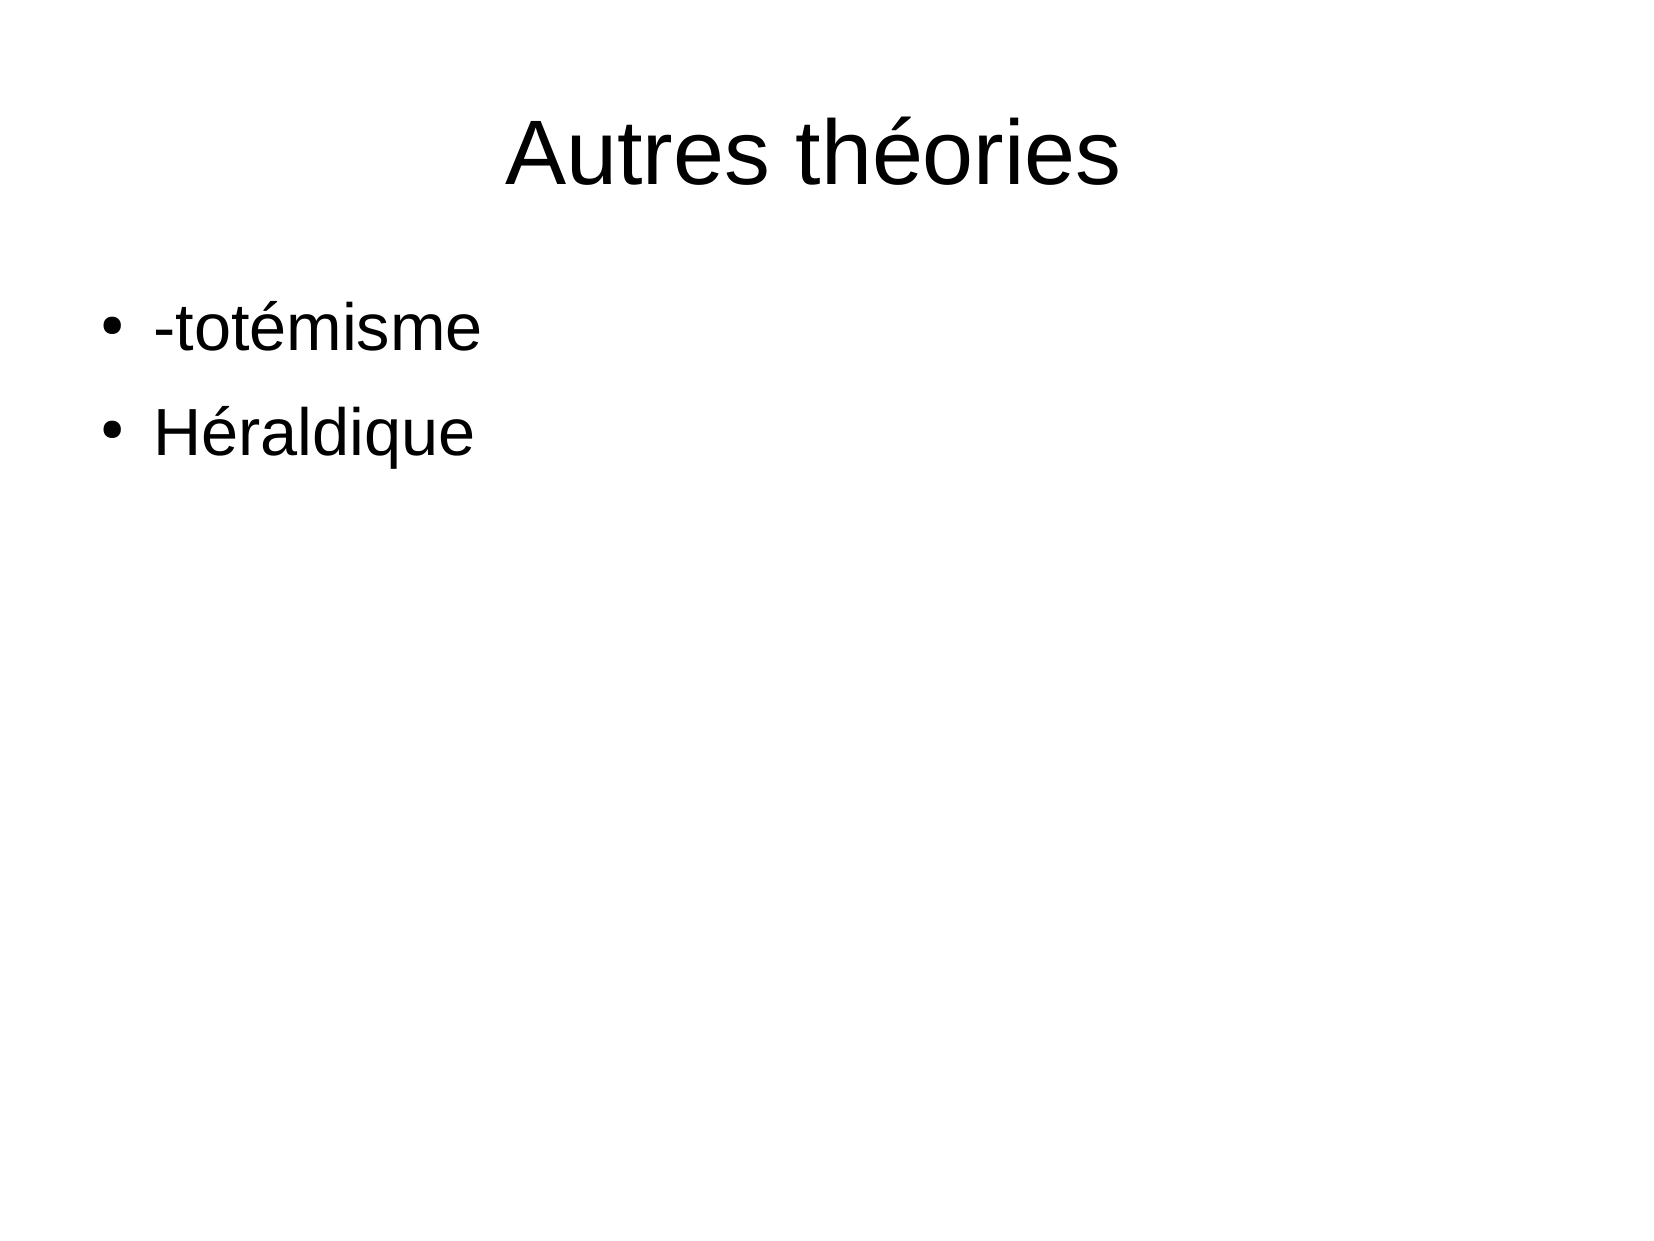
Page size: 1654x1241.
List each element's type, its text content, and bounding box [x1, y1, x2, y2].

title Autres théories [82, 49, 1571, 257]
list -totémisme Héraldique [82, 290, 886, 1010]
